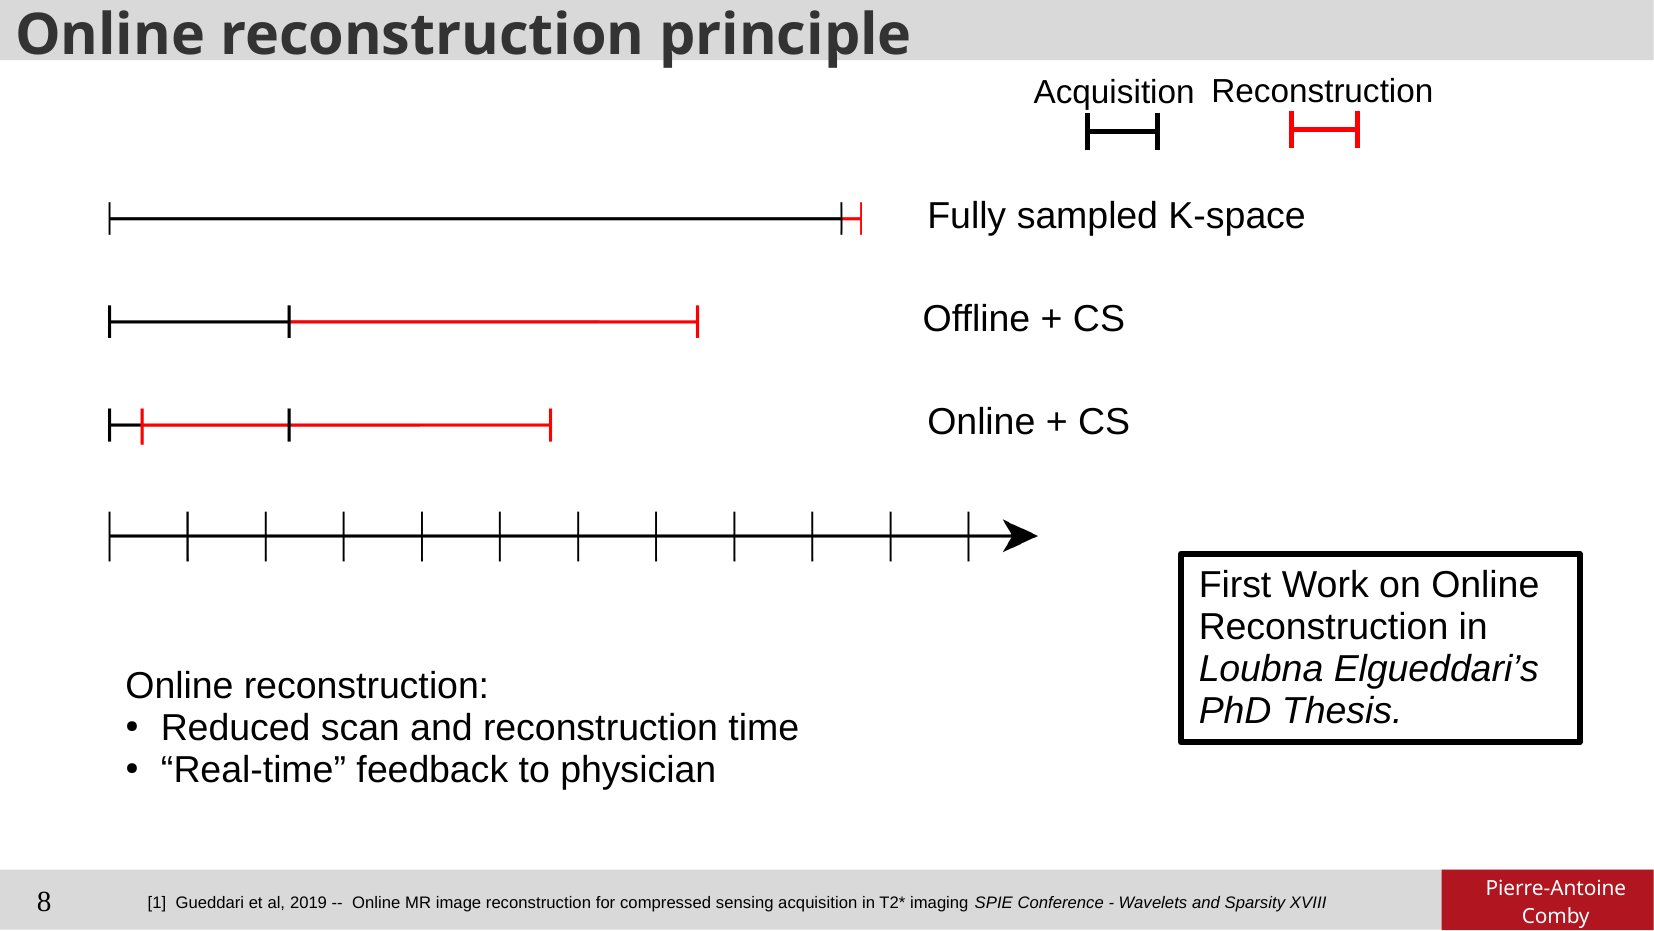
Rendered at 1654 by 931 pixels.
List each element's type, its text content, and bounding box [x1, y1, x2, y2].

title Online reconstruction principle [15, 0, 1504, 68]
text_box Reconstruction [1196, 65, 1455, 117]
text_box Online reconstruction: Reduced scan and reconstruction time “Real-time” feedback to physician [110, 656, 1137, 798]
text_box [1] Gueddari et al, 2019 -- Online MR image reconstruction for compressed sensing acquisition in T2* imaging SPIE Conference - Wavelets and Sparsity XVIII [132, 885, 1410, 920]
text_box First Work on Online Reconstruction in Loubna Elgueddari’s PhD Thesis. [1181, 553, 1580, 743]
text_box Offline + CS [907, 290, 1296, 347]
text_box Acquisition [1018, 66, 1211, 119]
picture [95, 185, 1054, 574]
text_box Fully sampled K-space [912, 187, 1321, 245]
text_box Online + CS [912, 393, 1311, 451]
